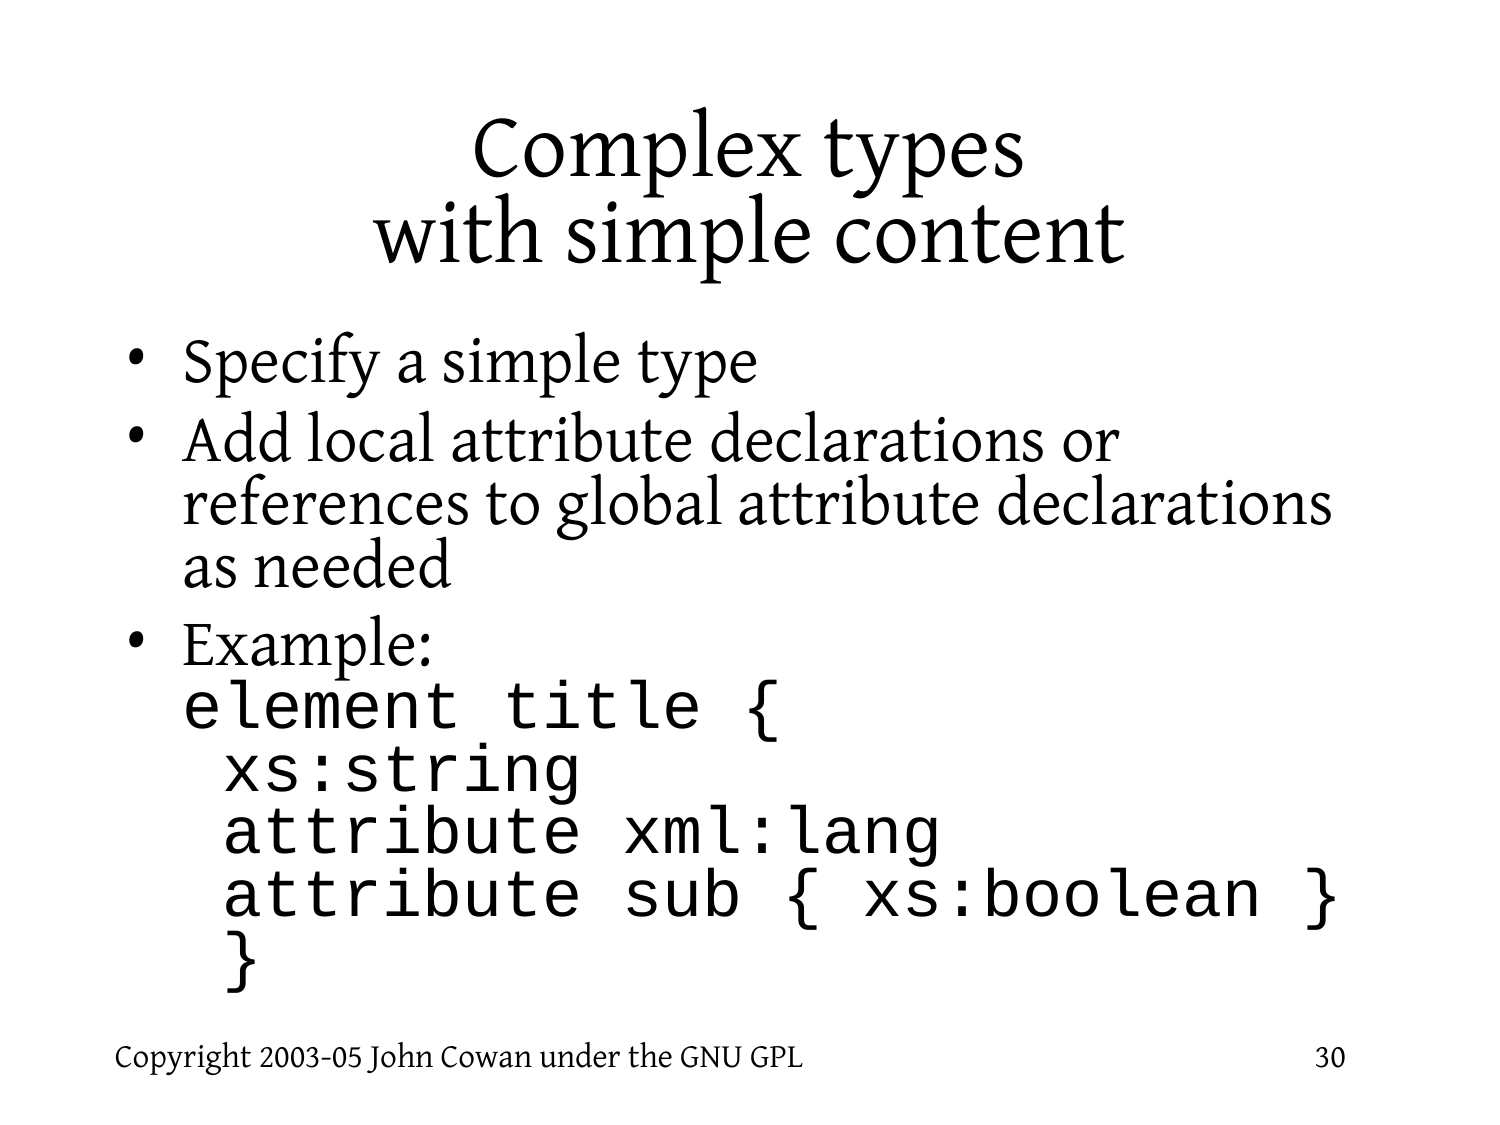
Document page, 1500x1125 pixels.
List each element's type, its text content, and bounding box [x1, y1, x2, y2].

title Complex types with simple content [112, 90, 1388, 297]
list Specify a simple type Add local attribute declarations or references to global attribute declarations as needed Example: element title { xs:string attribute xml:lang attribute sub { xs:boolean } } [112, 324, 1388, 1013]
